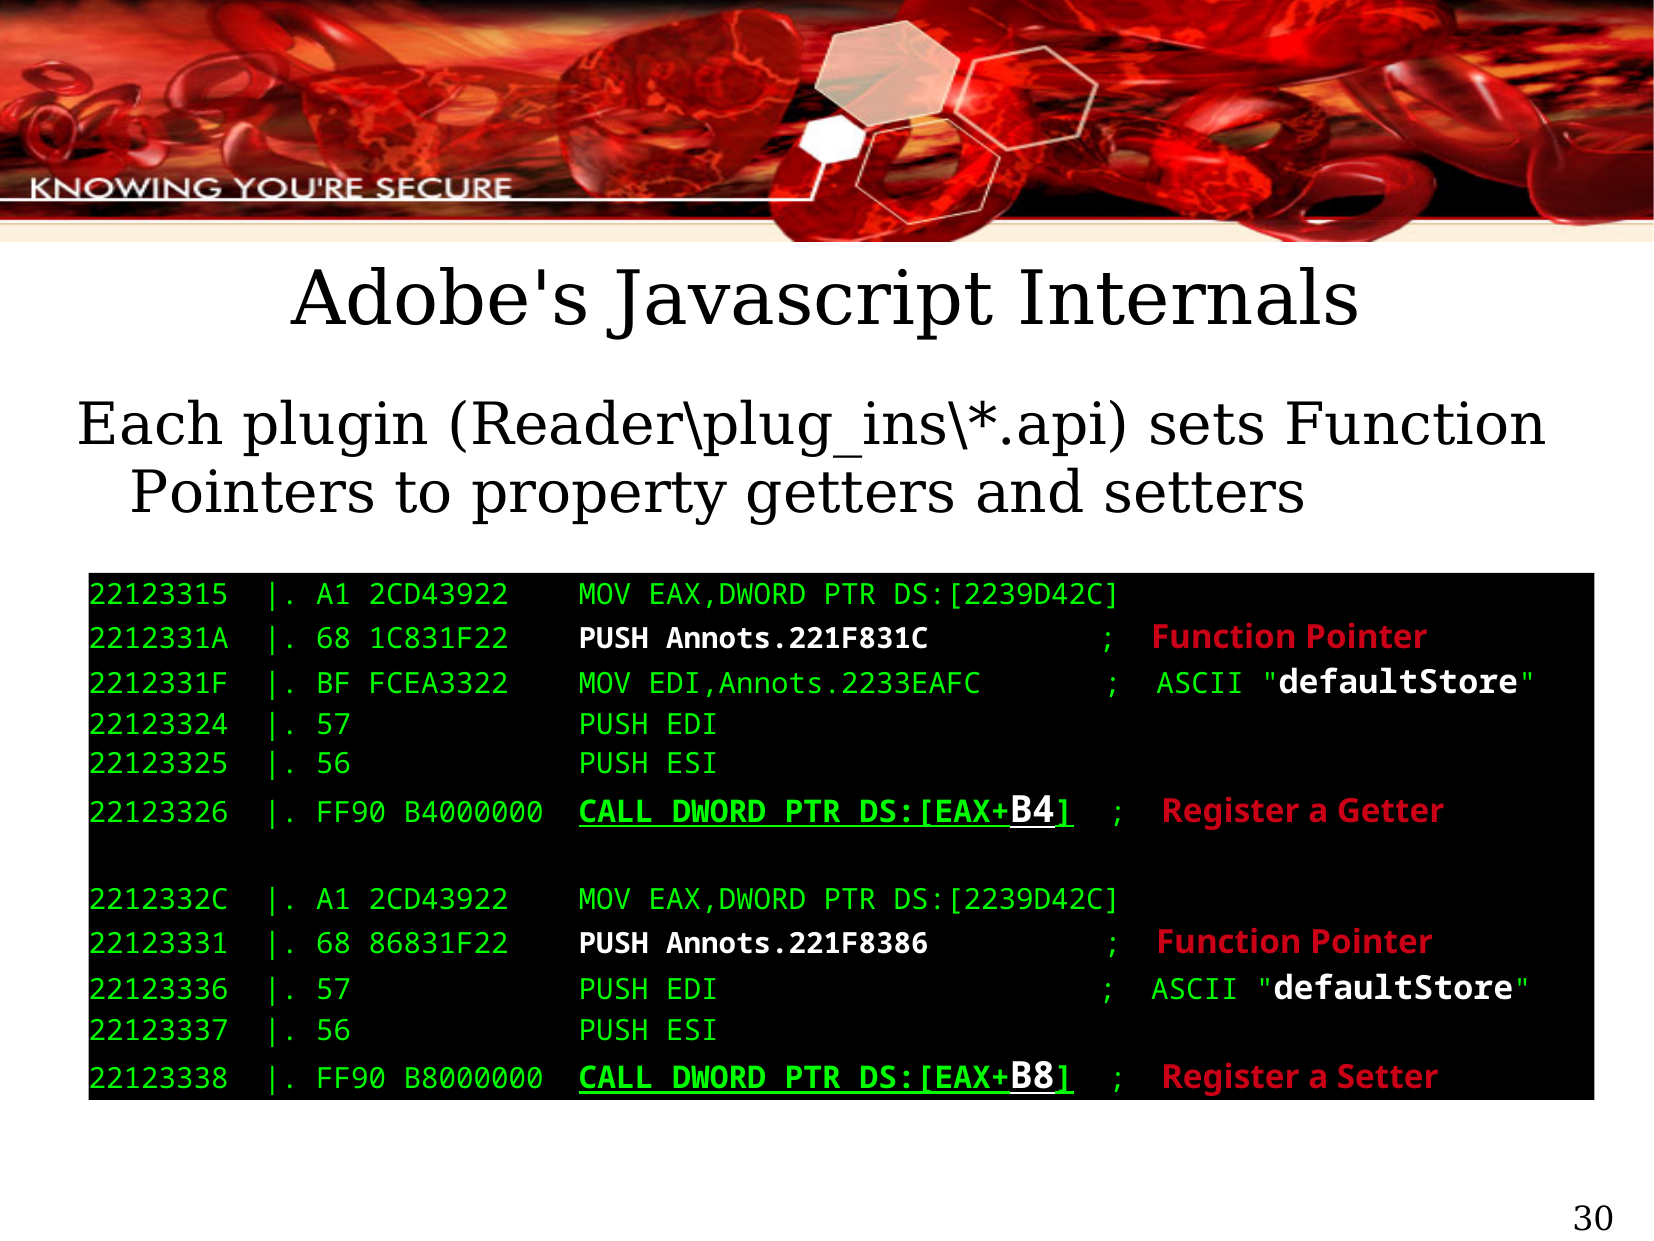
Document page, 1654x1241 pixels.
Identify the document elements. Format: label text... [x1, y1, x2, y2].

picture [0, 0, 1654, 195]
text_box 22123315 |. A1 2CD43922 MOV EAX,DWORD PTR DS:[2239D42C] 2212331A |. 68 1C831F22 PUSH Annots.221F831C ; Function Pointer 2212331F |. BF FCEA3322 MOV EDI,Annots.2233EAFC ; ASCII "defaultStore" 22123324 |. 57 PUSH EDI 22123325 |. 56 PUSH ESI 22123326 |. FF90 B4000000 CALL DWORD PTR DS:[EAX+B4] ; Register a Getter 2212332C |. A1 2CD43922 MOV EAX,DWORD PTR DS:[2239D42C] 22123331 |. 68 86831F22 PUSH Annots.221F8386 ; Function Pointer 22123336 |. 57 PUSH EDI ; ASCII "defaultStore" 22123337 |. 56 PUSH ESI 22123338 |. FF90 B8000000 CALL DWORD PTR DS:[EAX+B8] ; Register a Setter [88, 572, 1595, 1082]
list Each plugin (Reader\plug_ins\*.api) sets Function Pointers to property getters and setters [59, 390, 1595, 527]
title Adobe's Javascript Internals [0, 195, 1654, 403]
